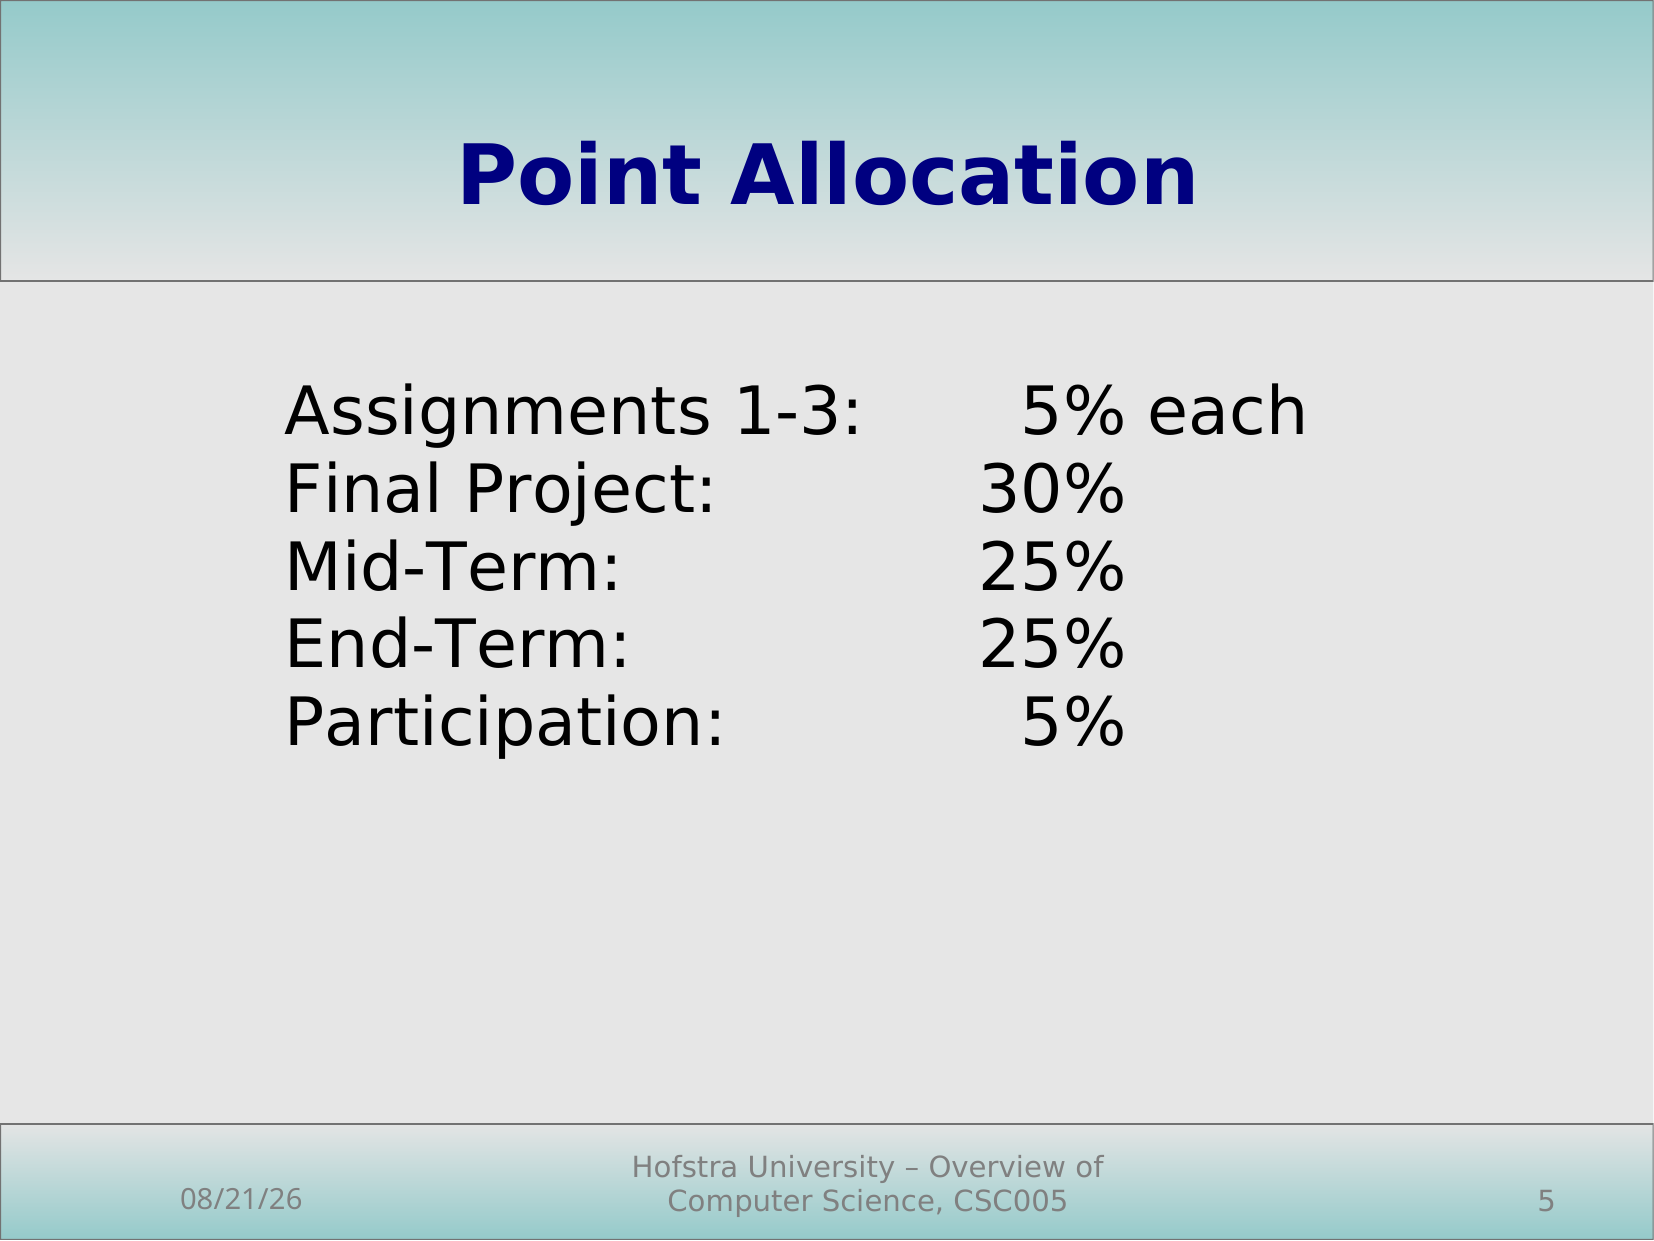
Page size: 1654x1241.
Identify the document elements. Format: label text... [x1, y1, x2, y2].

list Assignments 1-3: 5% each Final Project: 30% Mid-Term: 25% End-Term: 25% Participation: 5% [213, 364, 1620, 1109]
title Point Allocation [123, 87, 1534, 233]
